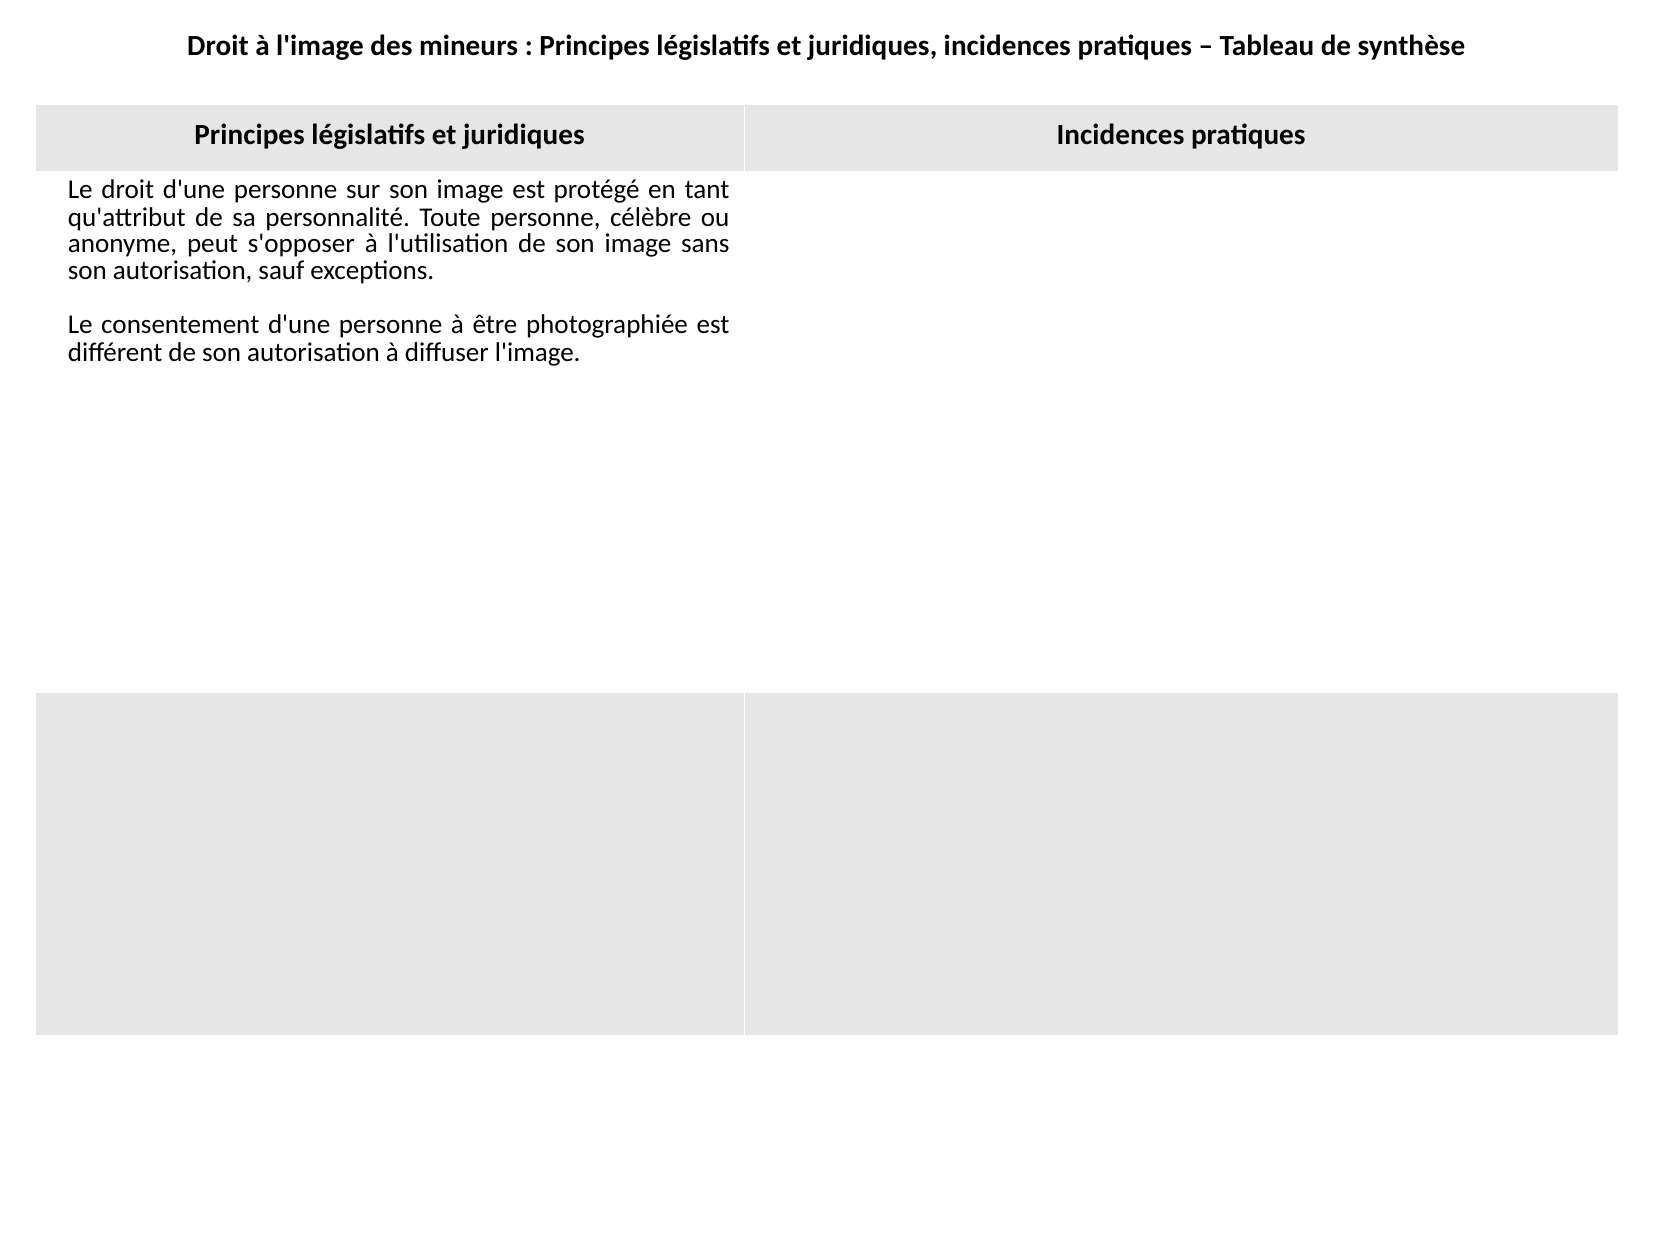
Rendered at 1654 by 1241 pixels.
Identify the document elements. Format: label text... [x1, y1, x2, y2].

table_cell [36, 1036, 744, 1193]
table_cell [745, 693, 1618, 1035]
table_cell [745, 172, 1618, 692]
table_cell [745, 1036, 1618, 1193]
table_cell [36, 693, 744, 1035]
table_cell Incidences pratiques [745, 105, 1618, 171]
table_cell Le droit d'une personne sur son image est protégé en tant qu'attribut de sa personnalité. Toute personne, célèbre ou anonyme, peut s'opposer à l'utilisation de son image sans son autorisation, sauf exceptions. Le consentement d'une personne à être photographiée est différent de son autorisation à diffuser l'image. [36, 172, 744, 692]
table_header Droit à l'image des mineurs : Principes législatifs et juridiques, incidences pratiques – Tableau de synthèse [36, 27, 1618, 104]
table_cell Principes législatifs et juridiques [36, 105, 744, 171]
